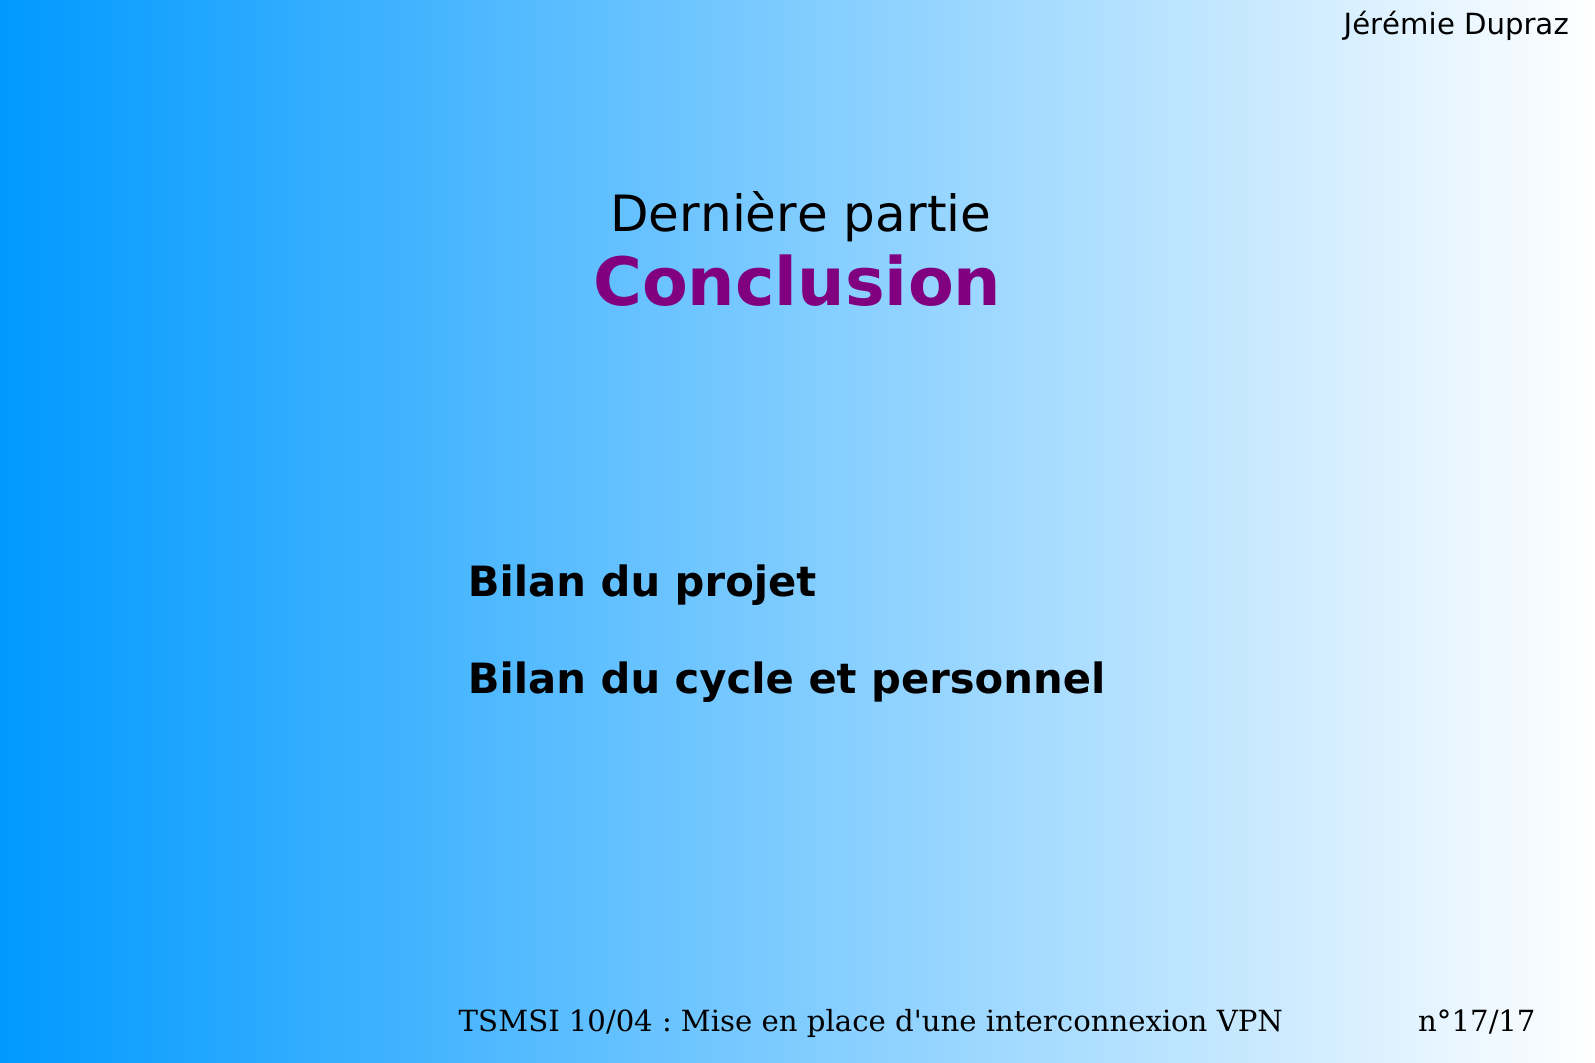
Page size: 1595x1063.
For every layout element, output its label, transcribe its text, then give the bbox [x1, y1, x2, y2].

text_box Dernière partie [595, 177, 999, 235]
text_box Conclusion [578, 235, 1016, 329]
text_box Bilan du projet Bilan du cycle et personnel [453, 501, 1142, 663]
